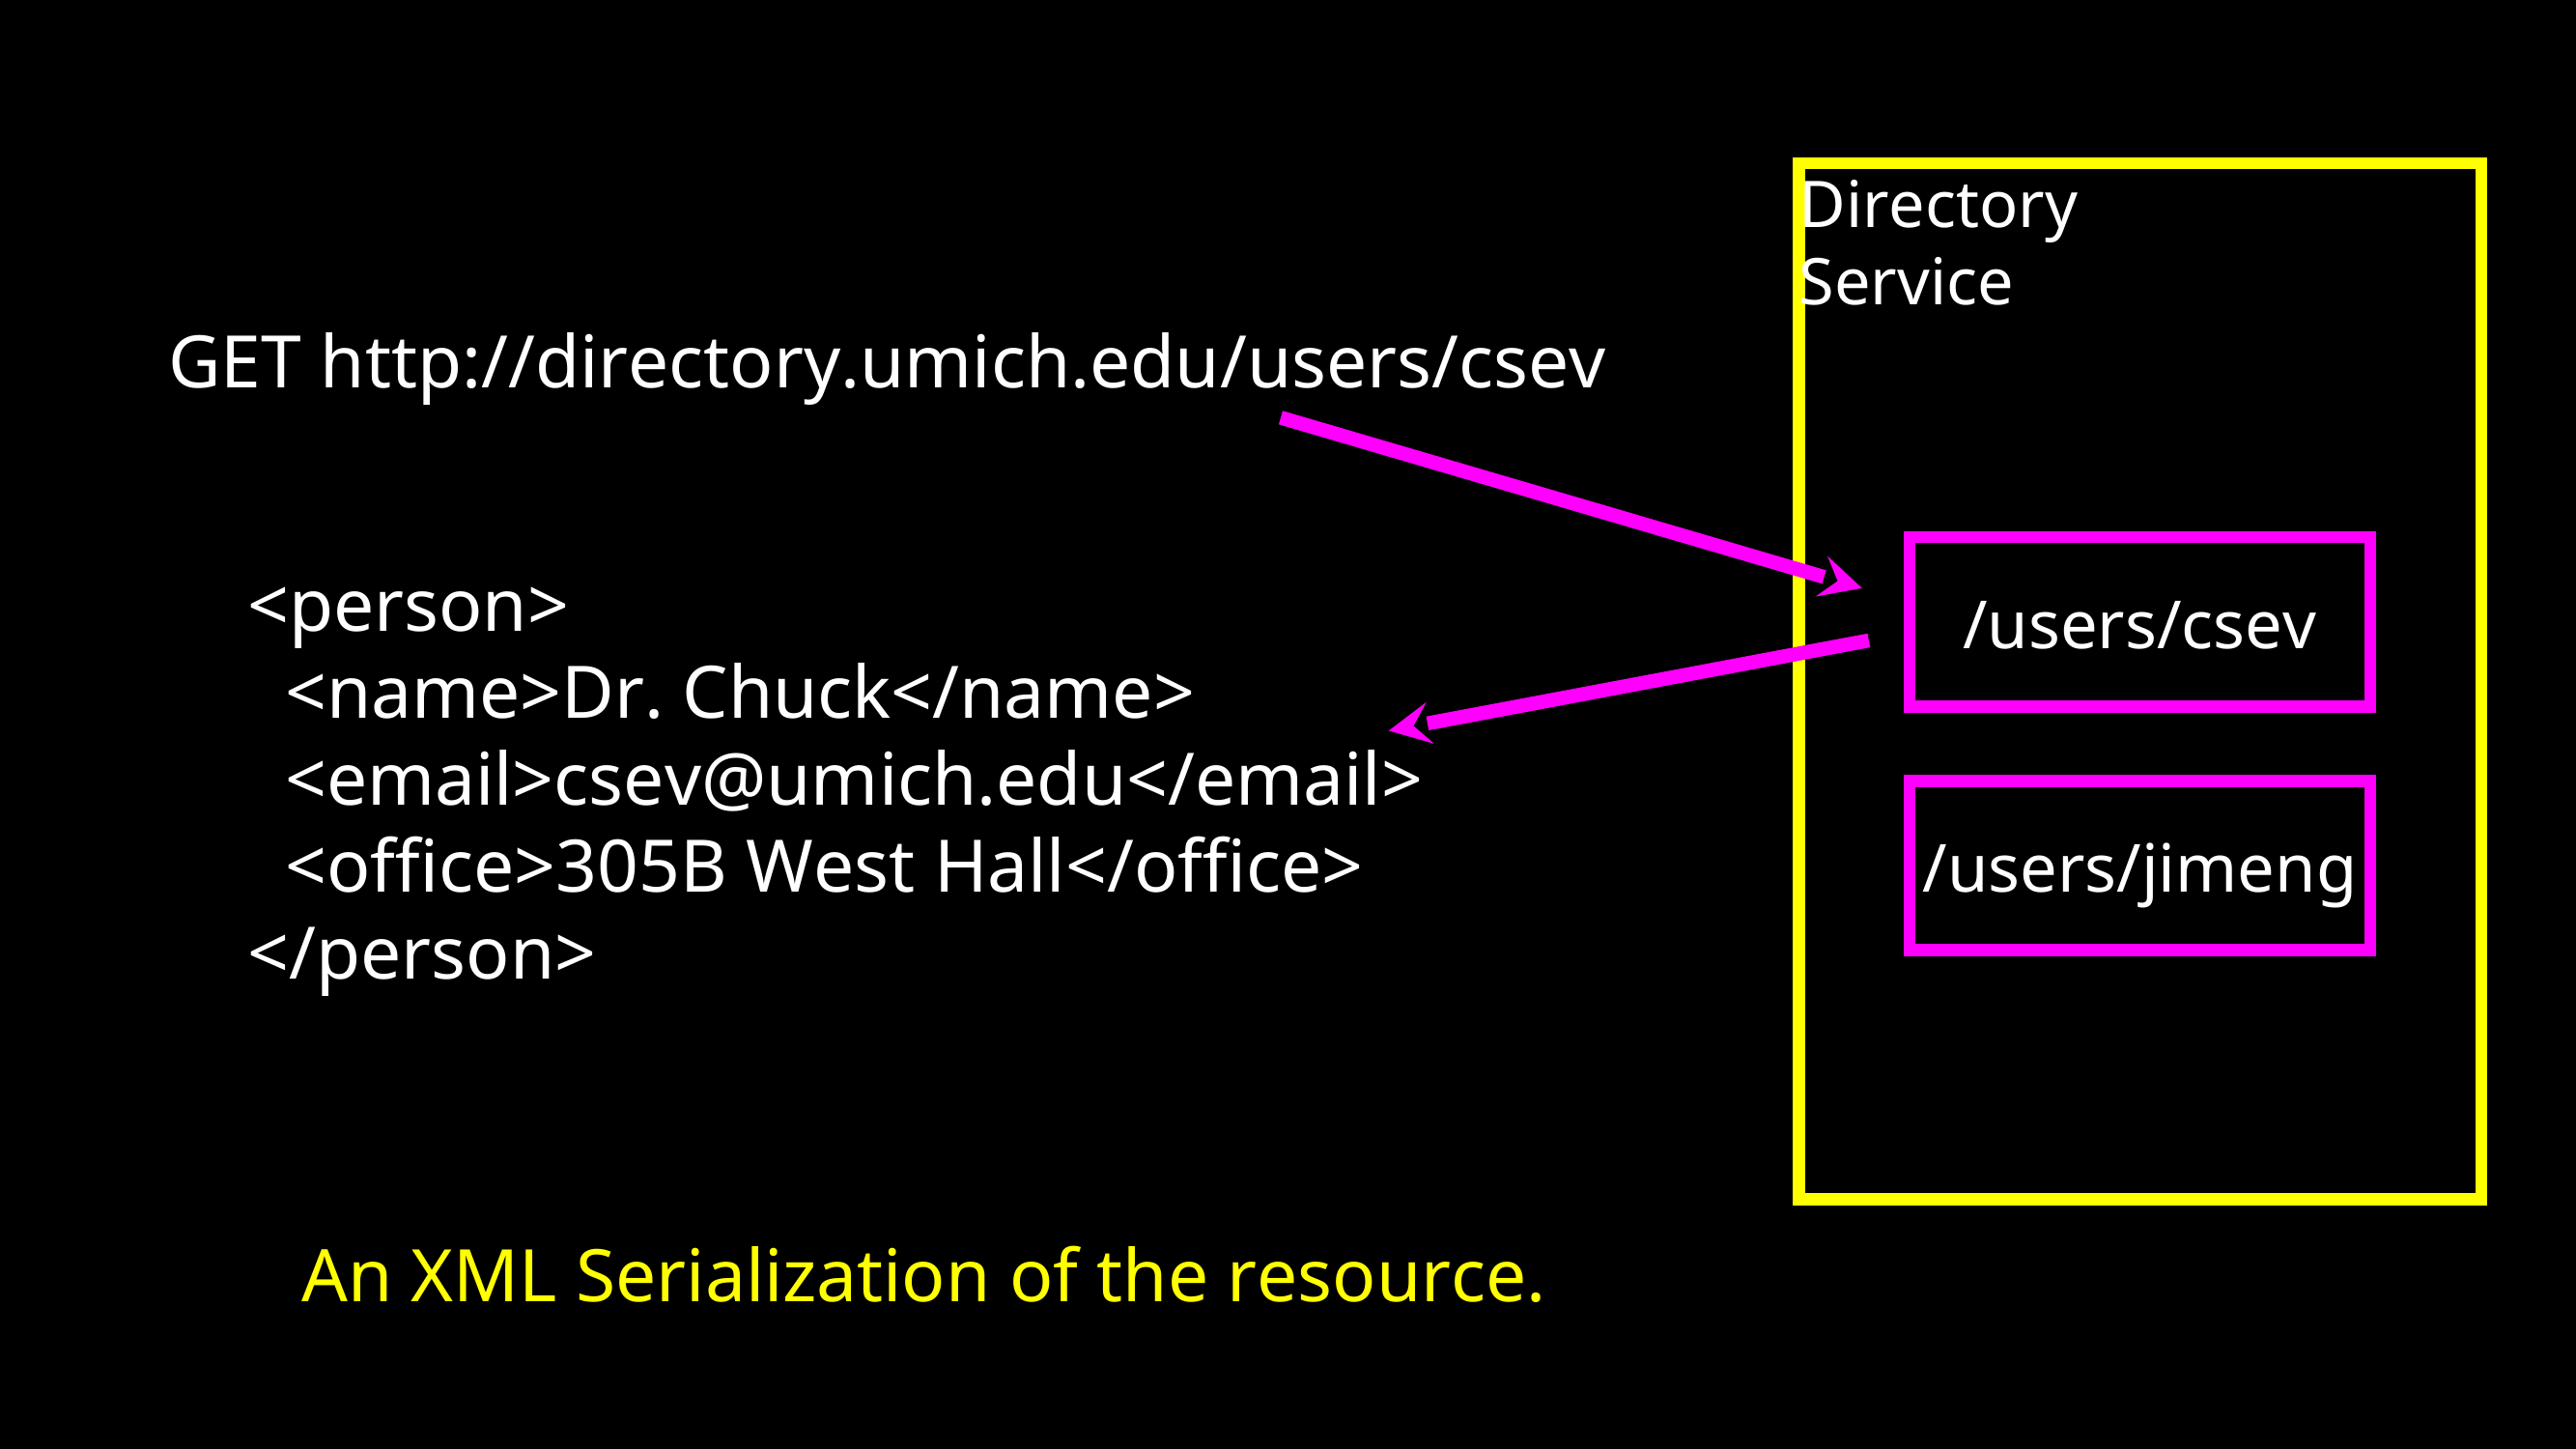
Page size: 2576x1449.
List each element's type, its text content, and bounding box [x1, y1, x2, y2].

text_box <person> <name>Dr. Chuck</name> <email>csev@umich.edu</email> <office>305B West Hall</office> </person> [247, 558, 1424, 994]
text_box /users/jimeng [1910, 781, 2371, 951]
text_box /users/csev [1910, 537, 2371, 707]
text_box An XML Serialization of the resource. [300, 1229, 1547, 1317]
text_box Directory Service [1798, 162, 2481, 1200]
text_box GET http://directory.umich.edu/users/csev [168, 315, 1607, 403]
